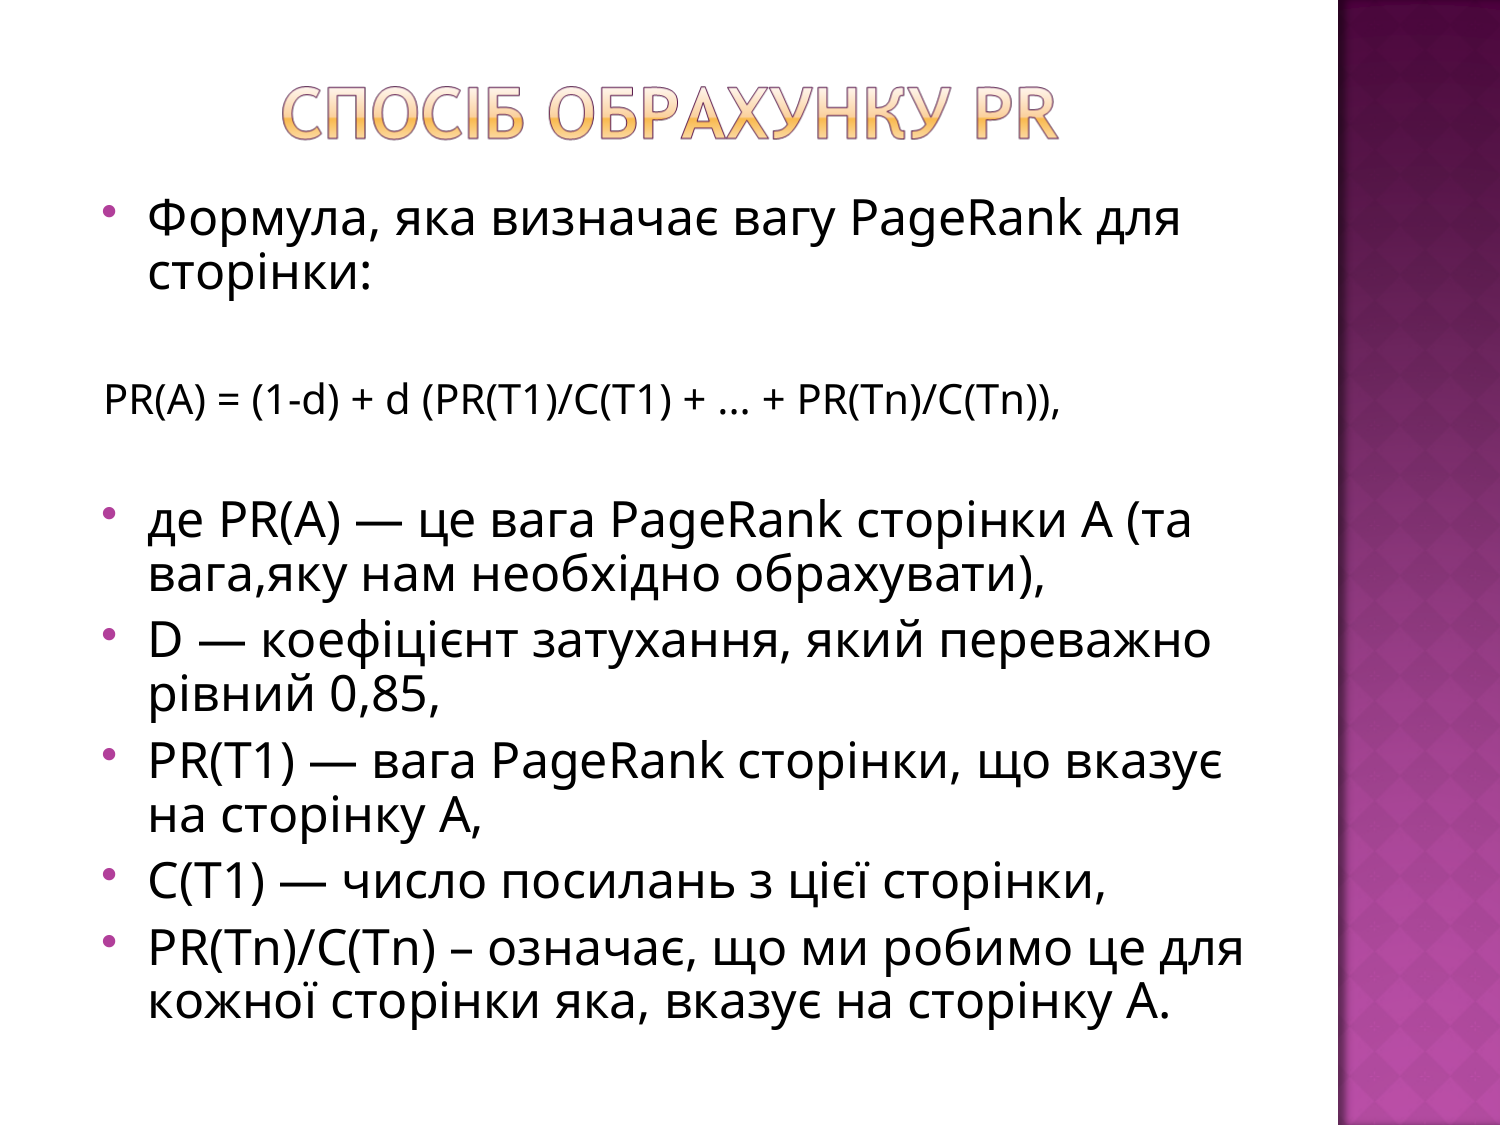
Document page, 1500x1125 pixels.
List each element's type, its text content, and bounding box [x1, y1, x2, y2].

list Формула, яка визначає вагу PageRank для сторінки: PR(A) = (1-d) + d (PR(T1)/C(T1) + ... + PR(Tn)/C(Tn)), де PR(A) — це вага PageRank сторінки A (та вага,яку нам необхідно обрахувати), D — коефіцієнт затухання, який переважно рівний 0,85, PR(T1) — вага PageRank сторінки, що вказує на сторінку A, C(T1) — число посилань з цієї сторінки, PR(Tn)/C(Tn) – означає, що ми робимо це для кожної сторінки яка, вказує на сторінку A. [88, 184, 1277, 1104]
text_box [73, 47, 1265, 241]
picture [1337, 0, 1500, 1125]
